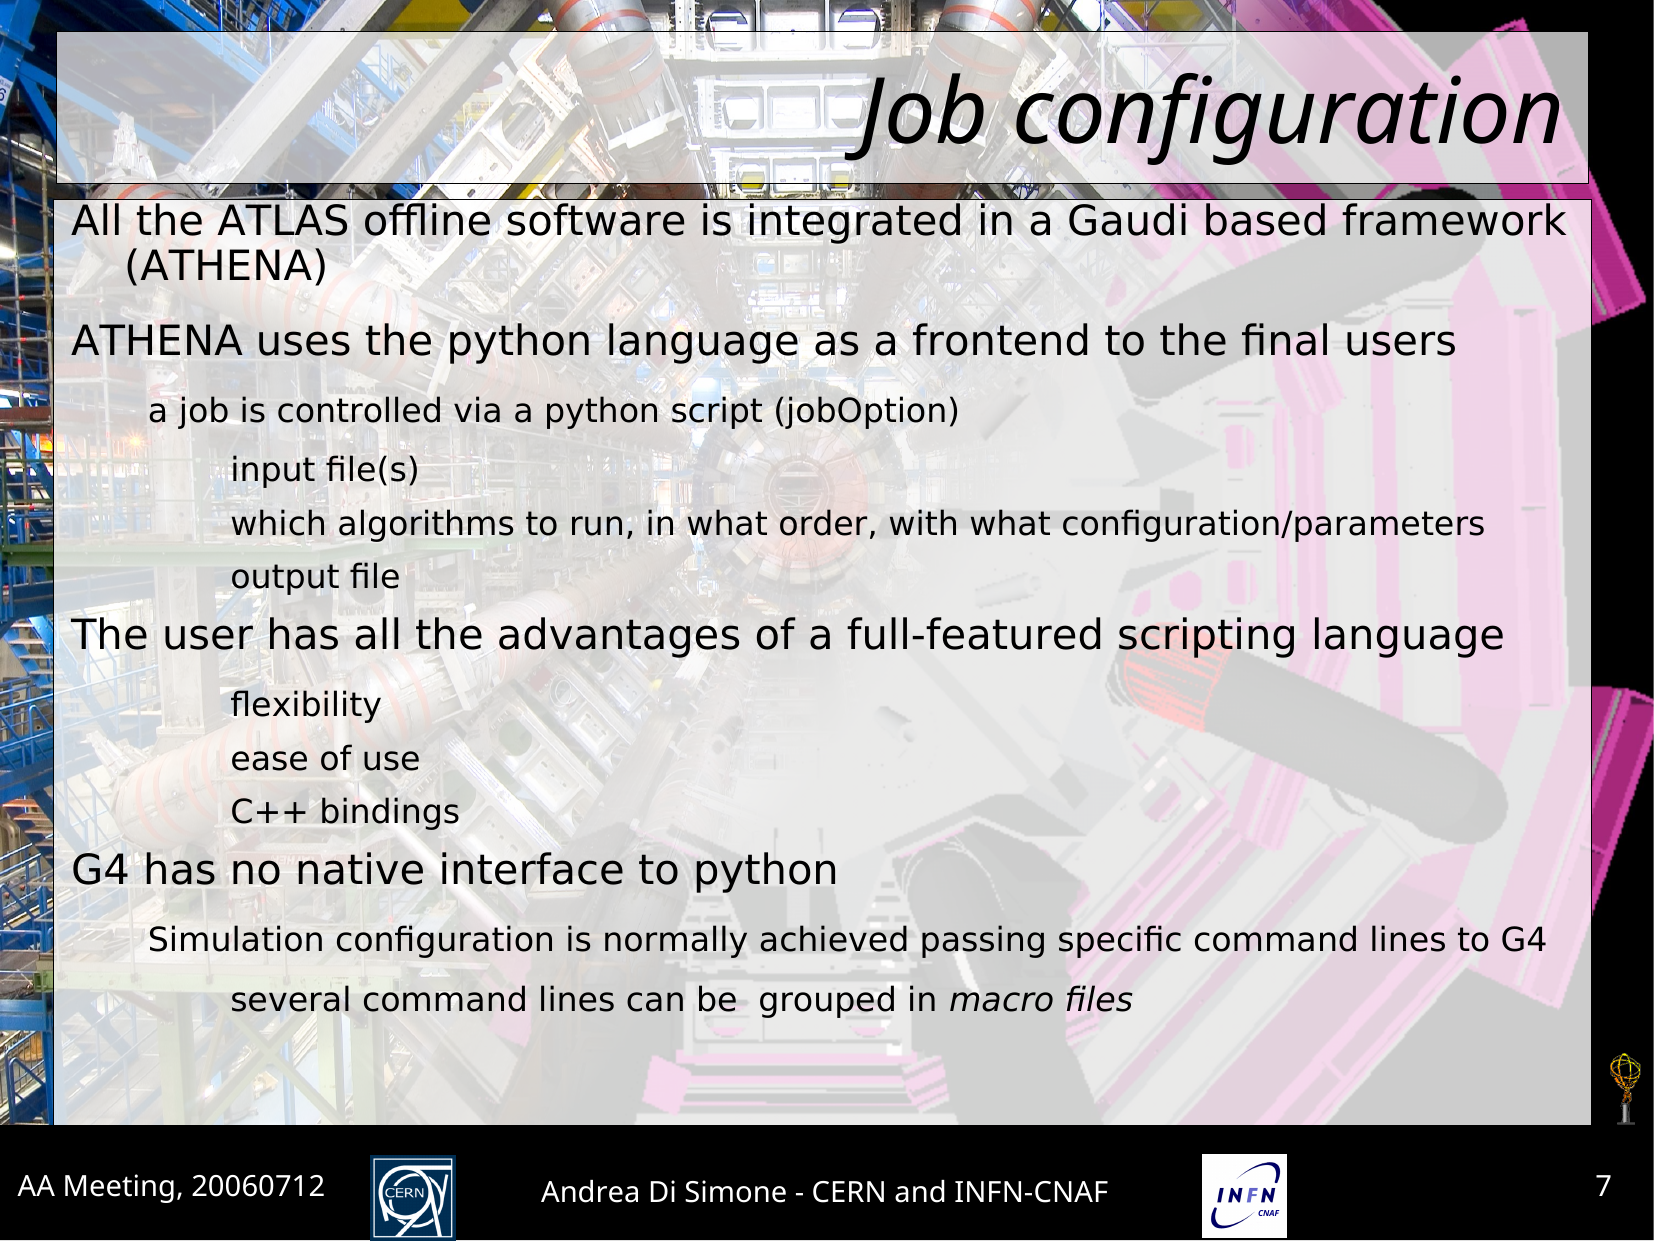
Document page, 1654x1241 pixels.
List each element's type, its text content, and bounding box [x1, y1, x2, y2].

picture [0, 0, 1654, 1125]
picture [370, 1155, 456, 1241]
picture [1202, 1154, 1287, 1238]
list All the ATLAS offline software is integrated in a Gaudi based framework (ATHENA) ATHENA uses the python language as a frontend to the final users a job is controlled via a python script (jobOption) input file(s) which algorithms to run, in what order, with what configuration/parameters output file The user has all the advantages of a full-featured scripting language flexibility ease of use C++ bindings G4 has no native interface to python Simulation configuration is normally achieved passing specific command lines to G4 several command lines can be grouped in macro files [53, 199, 1592, 1126]
title Job configuration [56, 31, 1589, 184]
